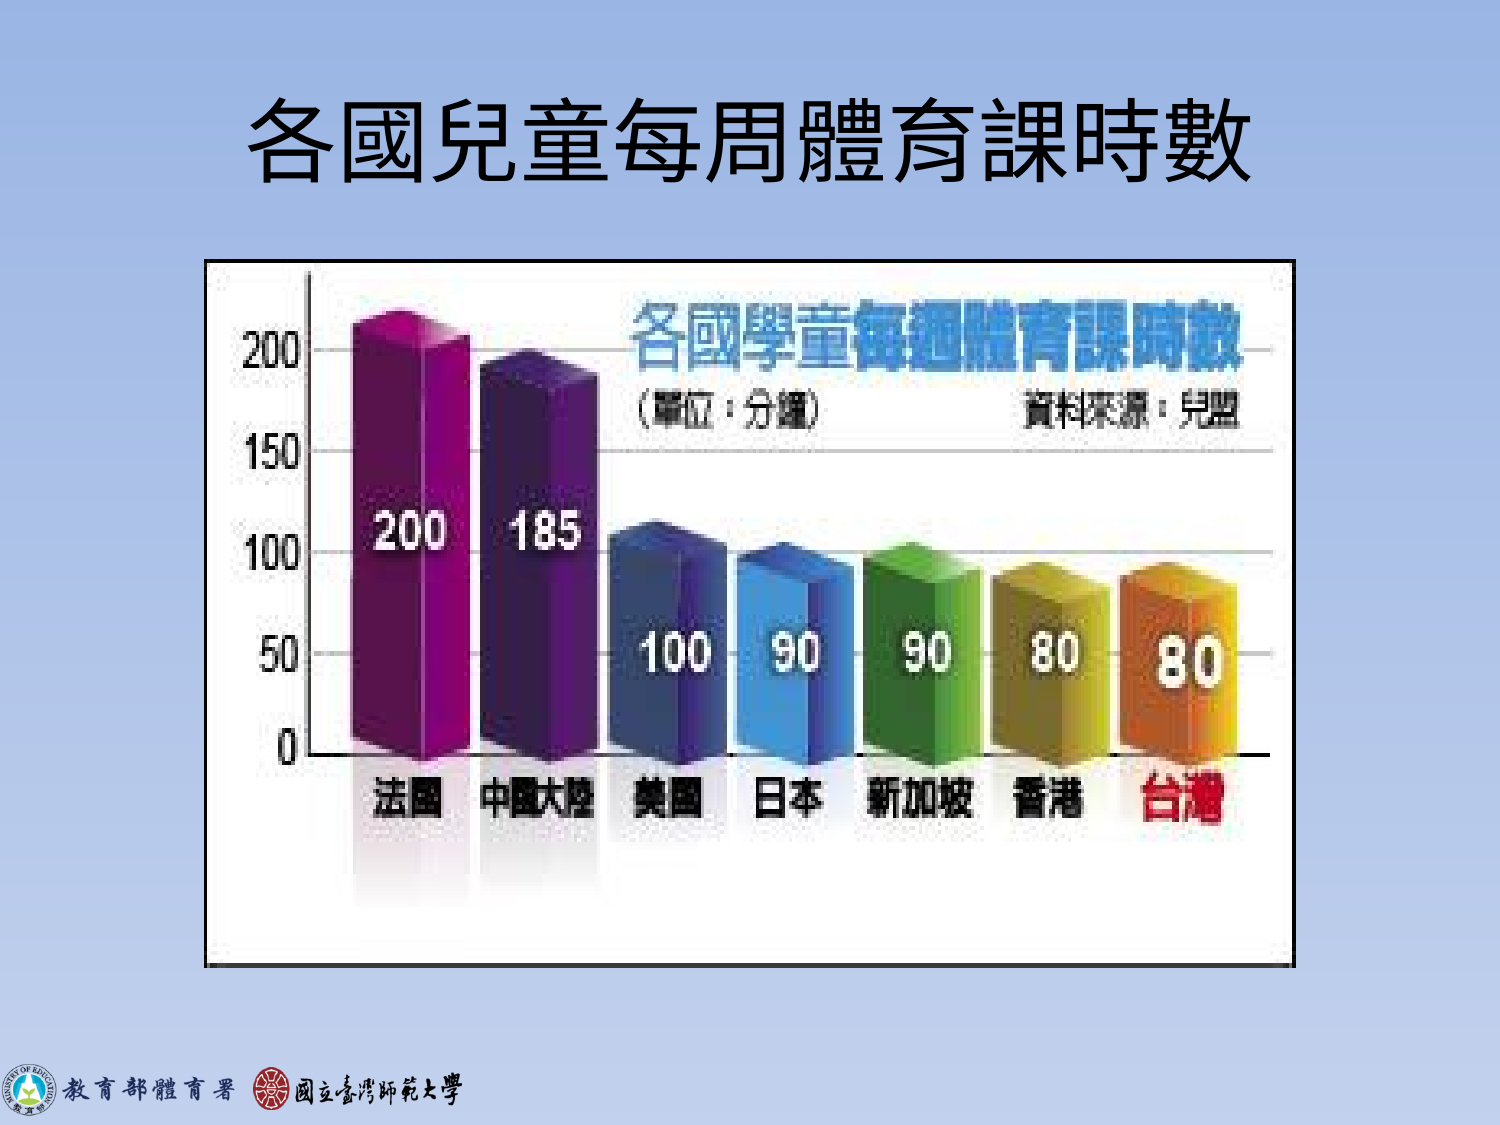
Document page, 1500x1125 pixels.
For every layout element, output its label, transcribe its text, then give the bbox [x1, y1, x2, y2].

picture [204, 259, 1296, 968]
title 各國兒童每周體育課時數 [75, 45, 1426, 233]
